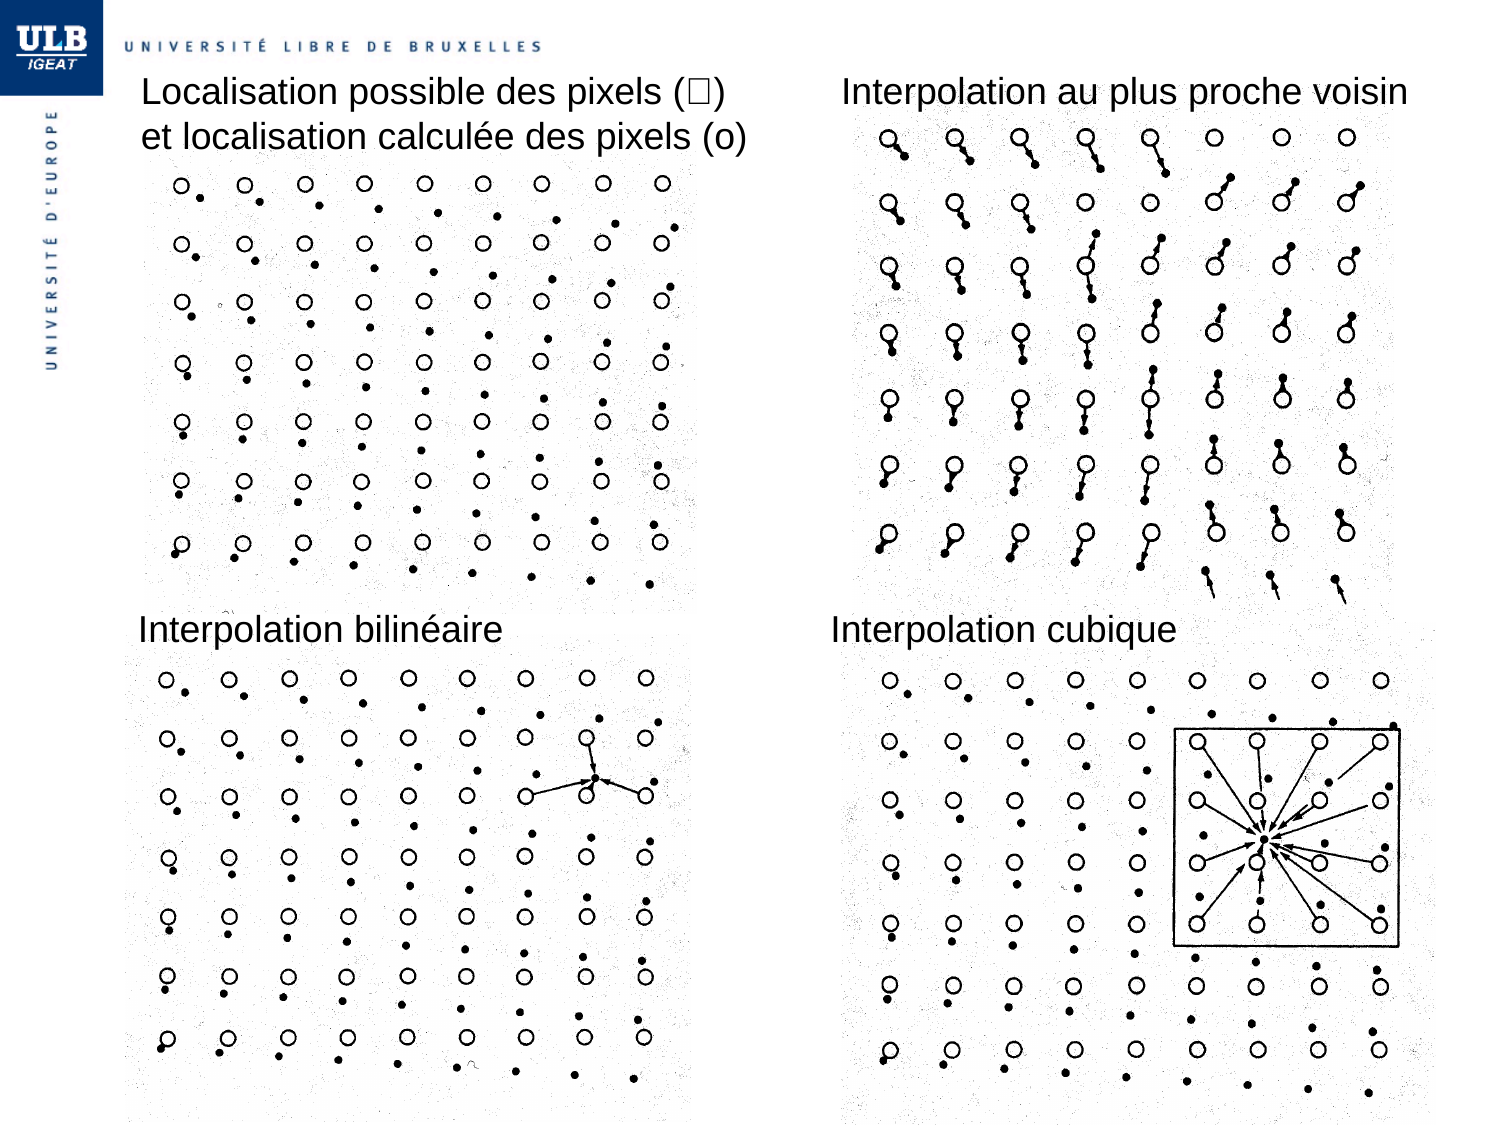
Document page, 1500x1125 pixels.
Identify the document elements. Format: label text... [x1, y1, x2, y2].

text_box Interpolation au plus proche voisin [826, 59, 1424, 120]
picture [0, 0, 1500, 1125]
text_box Interpolation cubique [815, 596, 1193, 658]
text_box Interpolation bilinéaire [123, 596, 519, 658]
text_box Localisation possible des pixels () et localisation calculée des pixels (o) [126, 59, 771, 166]
